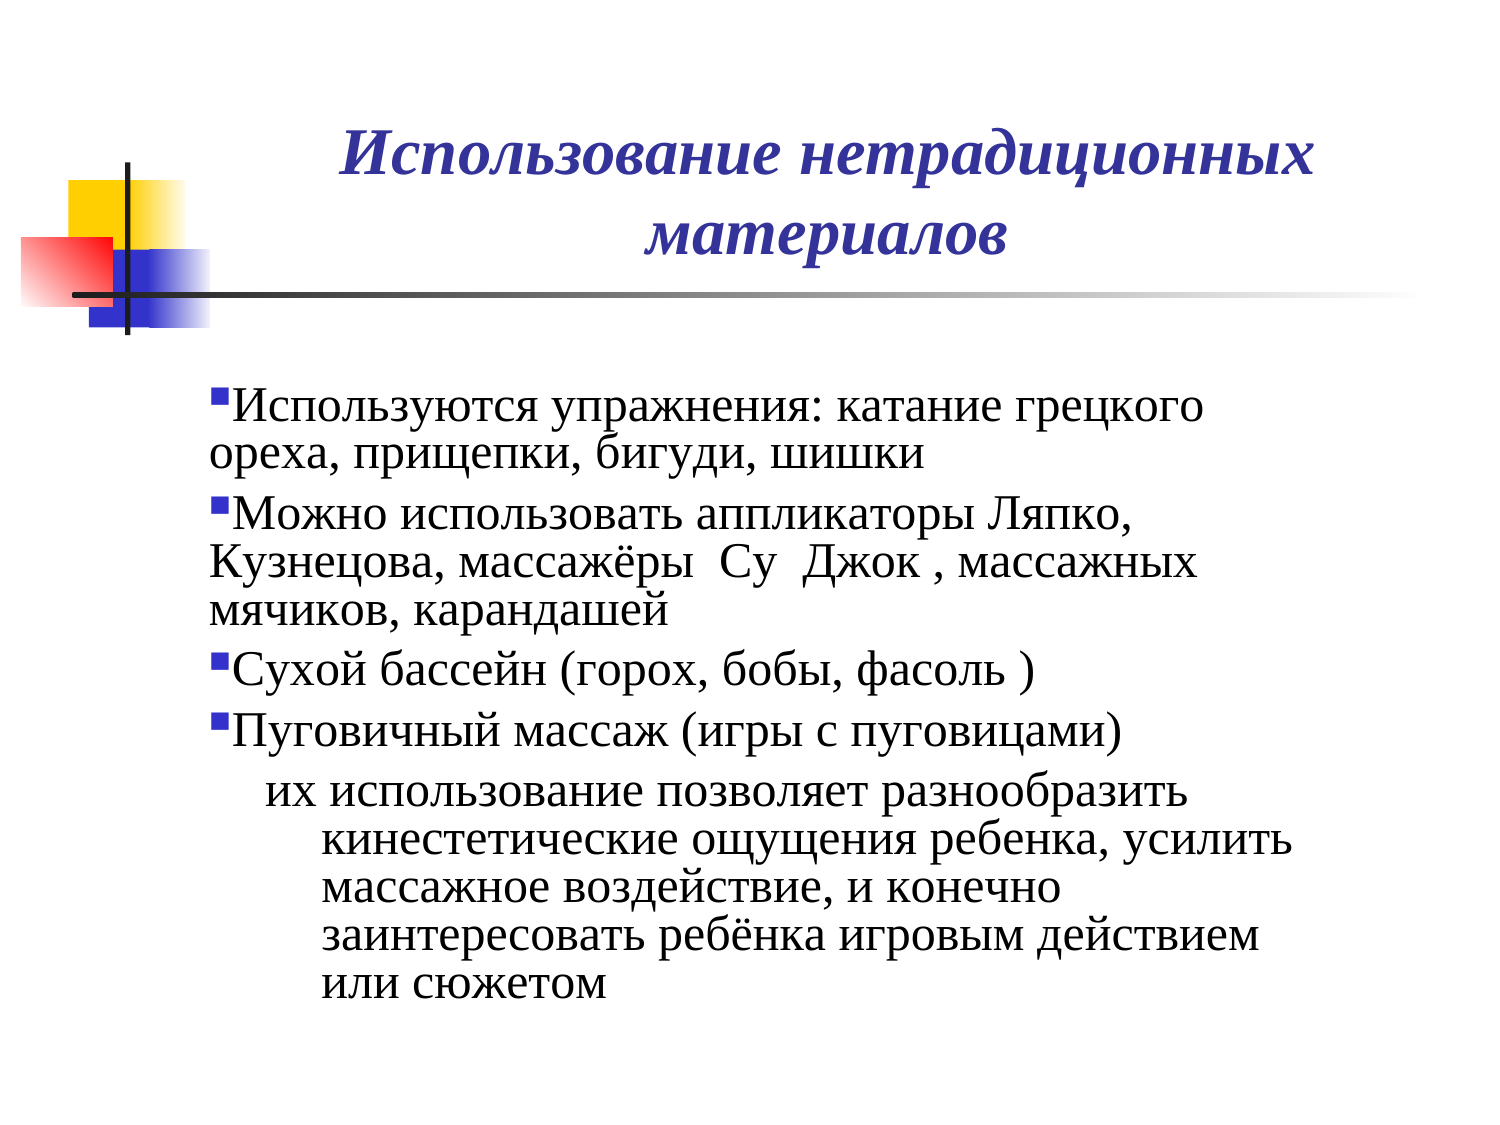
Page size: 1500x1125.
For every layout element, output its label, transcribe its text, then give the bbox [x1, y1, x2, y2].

list Используются упражнения: катание грецкого ореха, прищепки, бигуди, шишки Можно использовать аппликаторы Ляпко, Кузнецова, массажёры Су Джок , массажных мячиков, карандашей Сухой бассейн (горох, бобы, фасоль ) Пуговичный массаж (игры с пуговицами) их использование позволяет разнообразить кинестетические ощущения ребенка, усилить массажное воздействие, и конечно заинтересовать ребёнка игровым действием или сюжетом [193, 302, 1341, 1024]
title Использование нетрадиционных материалов [188, 35, 1468, 276]
